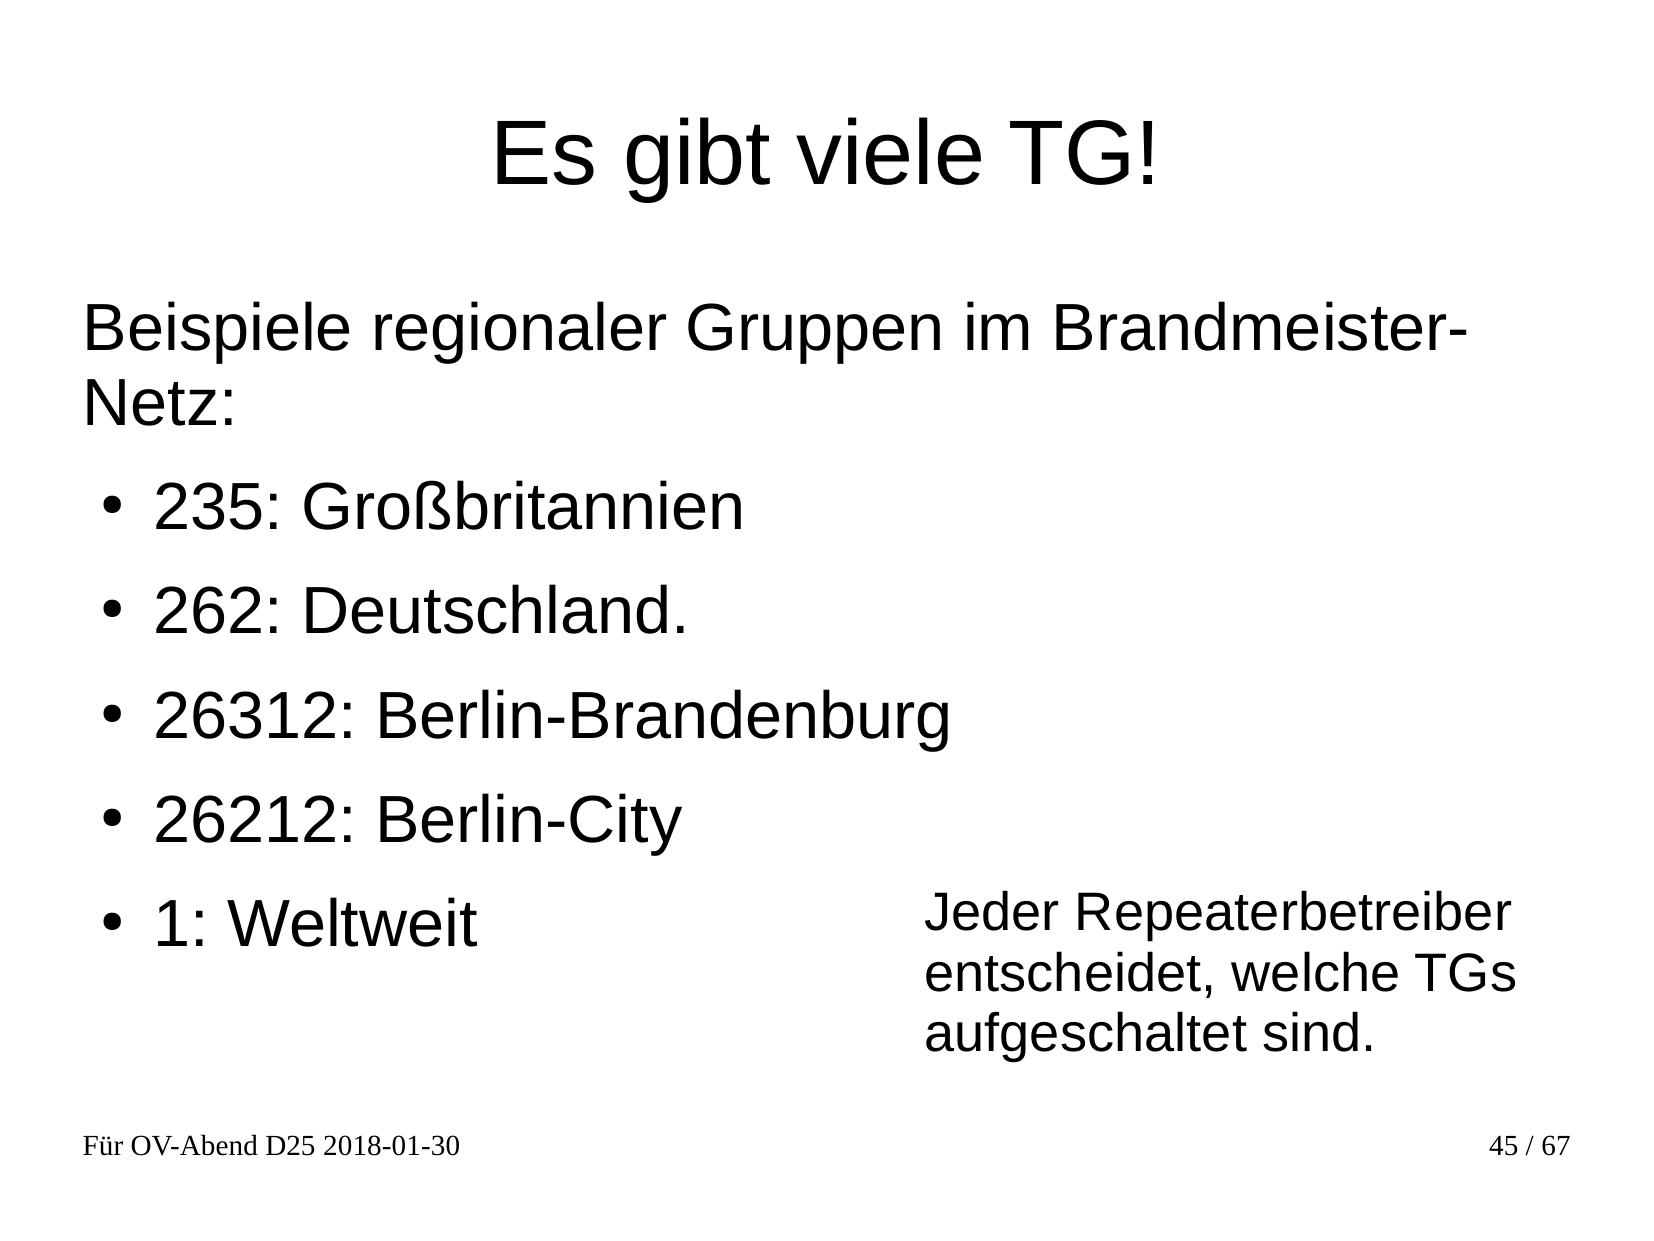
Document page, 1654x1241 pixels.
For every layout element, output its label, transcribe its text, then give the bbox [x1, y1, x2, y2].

list Beispiele regionaler Gruppen im Brandmeister-Netz: 235: Großbritannien 262: Deutschland. 26312: Berlin-Brandenburg 26212: Berlin-City 1: Weltweit [82, 290, 1571, 1087]
text_box Jeder Repeaterbetreiber entscheidet, welche TGs aufgeschaltet sind. [909, 874, 1548, 1217]
title Es gibt viele TG! [82, 49, 1571, 257]
